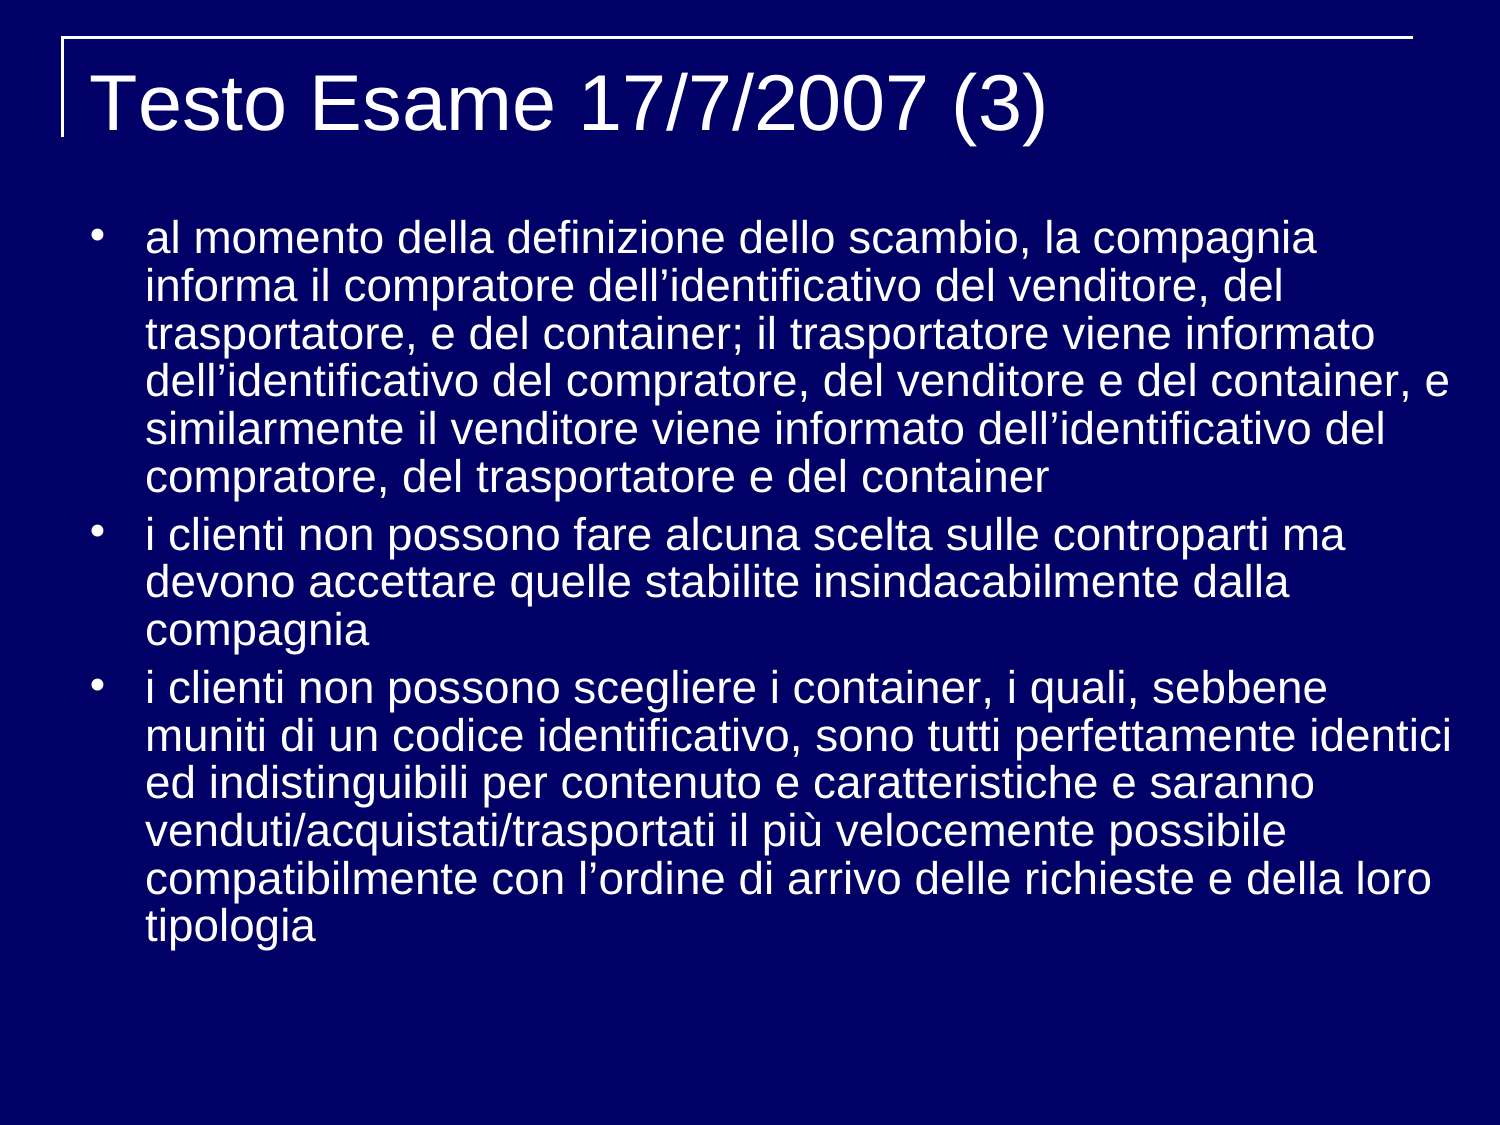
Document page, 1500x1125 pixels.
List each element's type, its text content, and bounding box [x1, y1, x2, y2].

list al momento della definizione dello scambio, la compagnia informa il compratore dell’identificativo del venditore, del trasportatore, e del container; il trasportatore viene informato dell’identificativo del compratore, del venditore e del container, e similarmente il venditore viene informato dell’identificativo del compratore, del trasportatore e del container i clienti non possono fare alcuna scelta sulle controparti ma devono accettare quelle stabilite insindacabilmente dalla compagnia i clienti non possono scegliere i container, i quali, sebbene muniti di un codice identificativo, sono tutti perfettamente identici ed indistinguibili per contenuto e caratteristiche e saranno venduti/acquistati/trasportati il più velocemente possibile compatibilmente con l’ordine di arrivo delle richieste e della loro tipologia [74, 208, 1477, 1093]
title Testo Esame 17/7/2007 (3)‏ [74, 37, 1423, 164]
